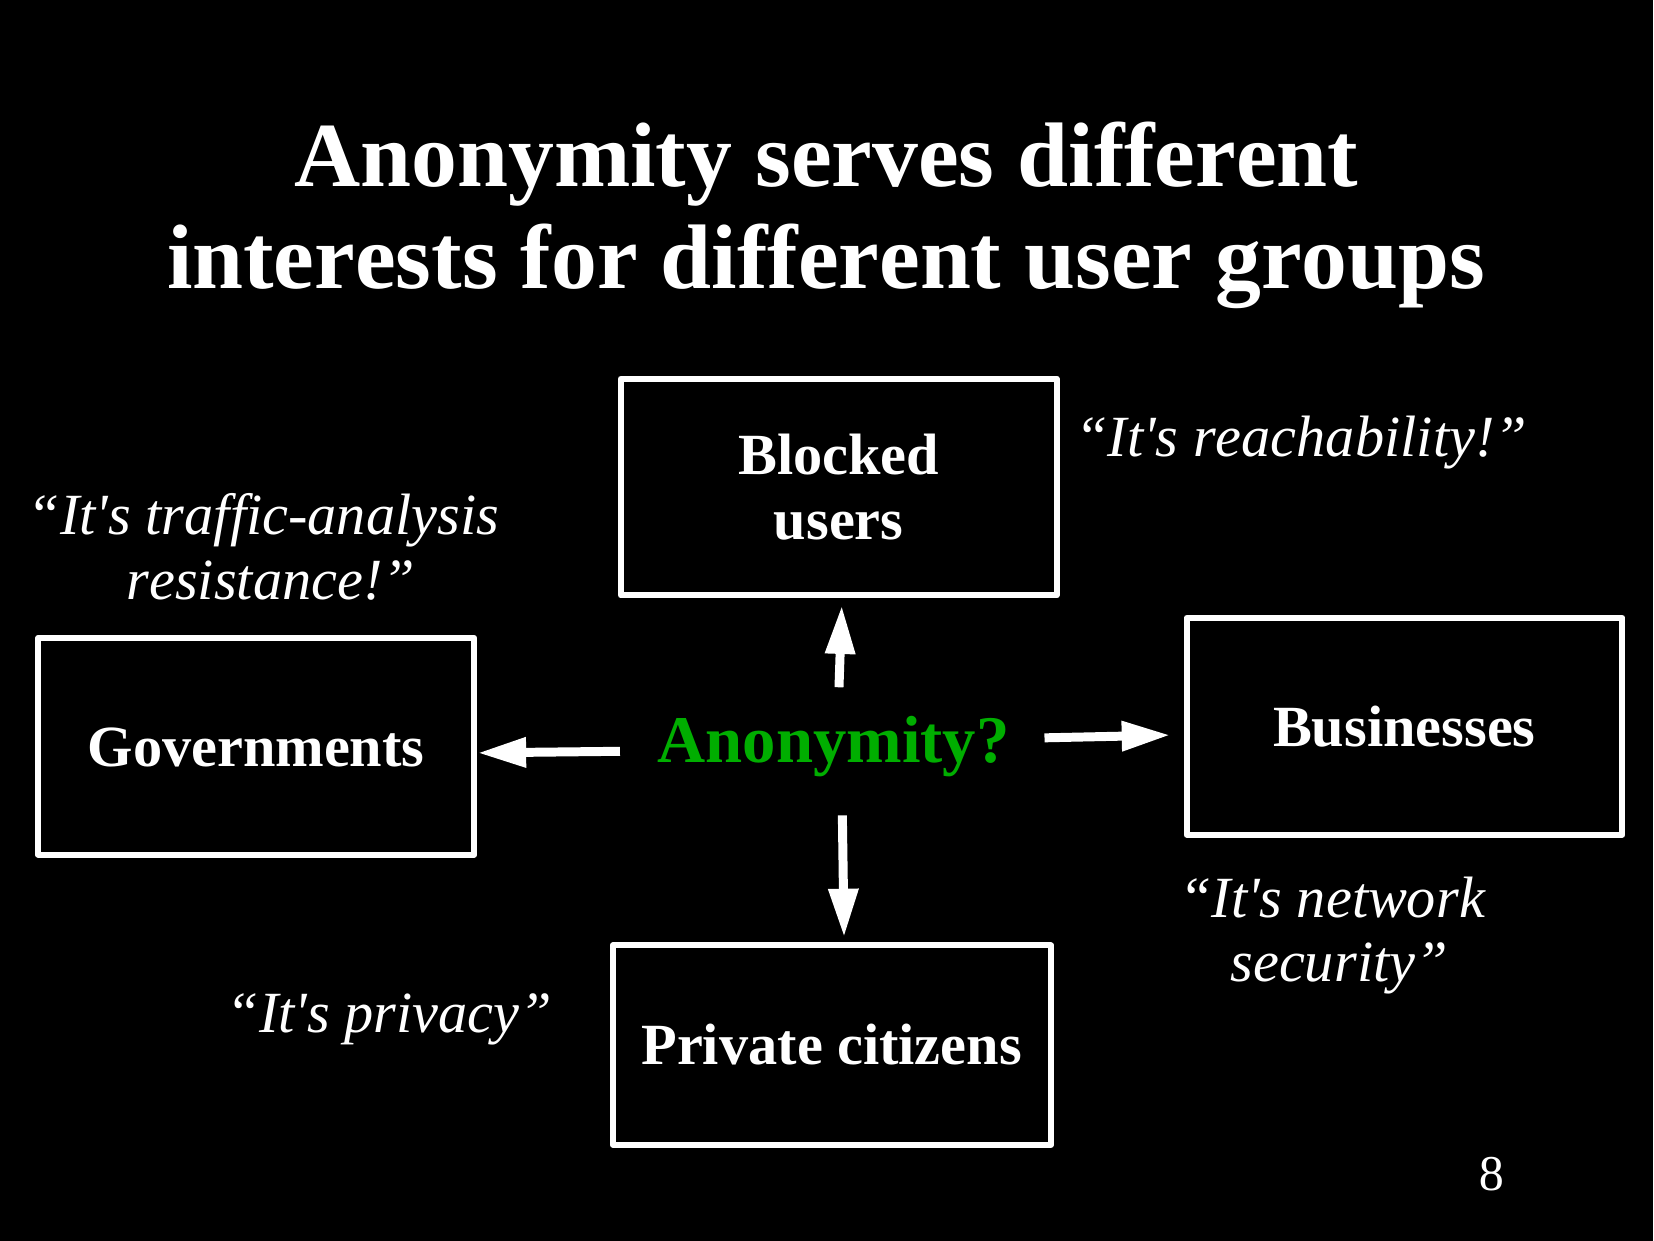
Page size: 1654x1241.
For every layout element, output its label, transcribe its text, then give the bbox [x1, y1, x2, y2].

text_box Governments [38, 637, 475, 855]
text_box “It's traffic-analysis resistance!” [27, 482, 515, 624]
text_box “It's privacy” [226, 980, 586, 1052]
text_box Private citizens [612, 945, 1051, 1145]
text_box Blocked users [620, 378, 1057, 596]
text_box Businesses [1186, 617, 1623, 835]
text_box “It's reachability!” [1075, 404, 1535, 515]
title Anonymity serves different interests for different user groups [121, 86, 1534, 327]
text_box Anonymity? [632, 668, 1036, 813]
text_box “It's network security” [1179, 865, 1567, 995]
